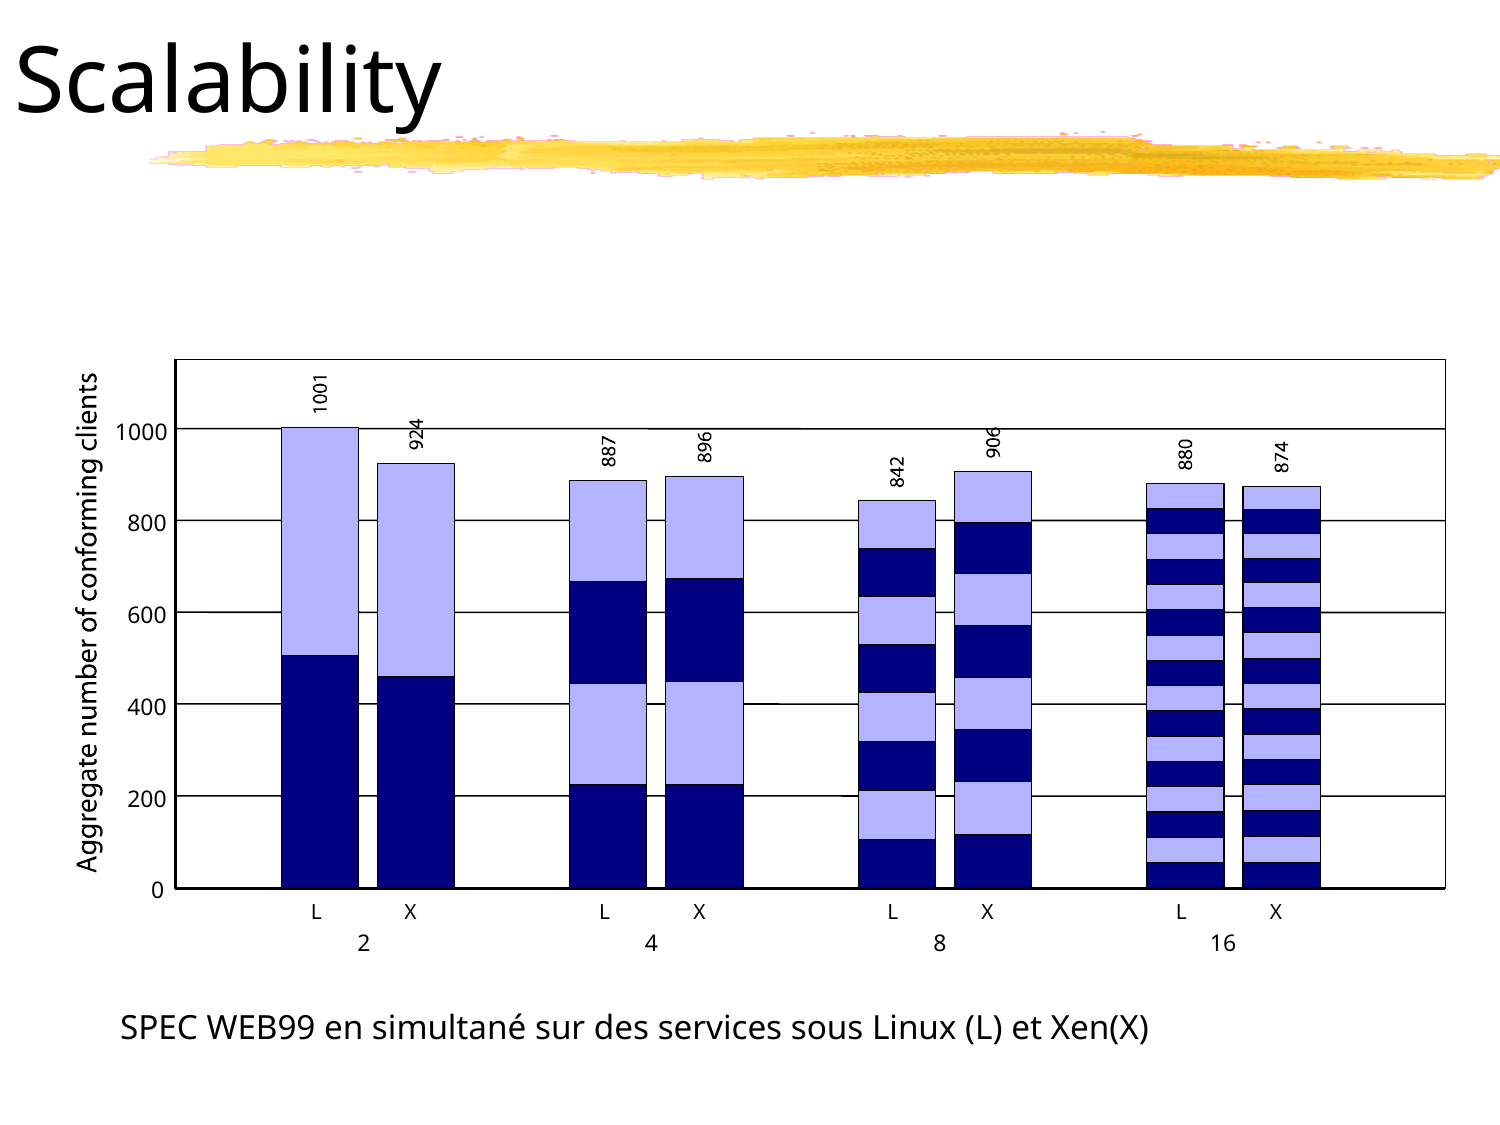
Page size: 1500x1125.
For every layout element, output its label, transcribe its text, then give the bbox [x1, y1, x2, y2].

text_box X [693, 896, 708, 922]
text_box [81, 824, 103, 839]
text_box [313, 376, 327, 381]
text_box [986, 427, 1001, 437]
text_box [81, 439, 97, 451]
text_box 800 [127, 507, 166, 535]
text_box [82, 492, 97, 496]
text_box [1178, 439, 1193, 470]
text_box [954, 471, 1032, 887]
text_box [697, 442, 712, 452]
text_box [377, 463, 455, 887]
text_box [81, 617, 97, 632]
text_box [312, 394, 328, 404]
text_box [1274, 441, 1289, 452]
text_box [75, 664, 97, 678]
text_box [82, 706, 97, 719]
text_box [81, 558, 97, 571]
text_box [81, 459, 103, 473]
text_box L [887, 896, 899, 922]
text_box 400 [127, 690, 166, 719]
text_box X [1270, 906, 1274, 917]
text_box [409, 440, 423, 450]
text_box [601, 436, 616, 445]
text_box [665, 476, 744, 887]
text_box [78, 384, 97, 393]
text_box [81, 783, 103, 798]
text_box [313, 408, 327, 413]
text_box [75, 607, 97, 617]
text_box X [404, 896, 419, 922]
text_box [75, 546, 97, 557]
text_box [1274, 463, 1289, 473]
text_box [81, 840, 103, 855]
text_box X [1270, 896, 1284, 922]
text_box [890, 457, 904, 466]
title Scalability [0, 0, 1500, 142]
text_box L [599, 896, 611, 922]
text_box [81, 682, 97, 703]
text_box X [981, 896, 996, 922]
text_box [75, 433, 97, 437]
text_box [1146, 483, 1224, 887]
text_box L [310, 896, 323, 922]
text_box [986, 438, 1001, 458]
text_box L [1175, 896, 1188, 922]
text_box 0 [151, 874, 164, 902]
text_box [1242, 486, 1321, 887]
text_box [81, 573, 97, 588]
text_box [81, 639, 97, 647]
text_box SPEC WEB99 en simultané sur des services sous Linux (L) et Xen(X) [120, 1003, 1385, 1039]
text_box [81, 813, 97, 821]
text_box [697, 432, 712, 441]
text_box 16 [1209, 927, 1236, 955]
text_box [409, 429, 423, 439]
text_box 200 [127, 782, 166, 811]
text_box [890, 467, 904, 488]
text_box 8 [933, 927, 947, 955]
text_box [601, 446, 616, 456]
text_box 1000 [115, 415, 167, 443]
picture [150, 142, 1500, 190]
text_box [82, 426, 97, 430]
text_box [312, 383, 328, 393]
text_box [81, 522, 97, 530]
text_box [81, 410, 97, 424]
text_box [569, 480, 647, 887]
text_box [81, 744, 97, 757]
text_box [281, 427, 359, 887]
text_box [78, 758, 97, 768]
text_box 4 [644, 927, 658, 955]
text_box 2 [357, 927, 371, 955]
text_box [81, 722, 97, 735]
text_box [81, 799, 97, 813]
text_box [81, 476, 97, 489]
text_box [1274, 452, 1289, 462]
text_box [81, 769, 97, 781]
text_box [81, 499, 97, 521]
text_box [81, 373, 97, 383]
text_box [81, 649, 97, 663]
text_box [858, 500, 936, 887]
text_box [81, 532, 97, 547]
text_box [601, 457, 616, 467]
text_box [81, 395, 97, 409]
text_box [409, 418, 423, 429]
text_box [697, 453, 712, 463]
text_box [81, 589, 97, 601]
text_box [76, 856, 97, 873]
text_box 600 [127, 598, 166, 627]
